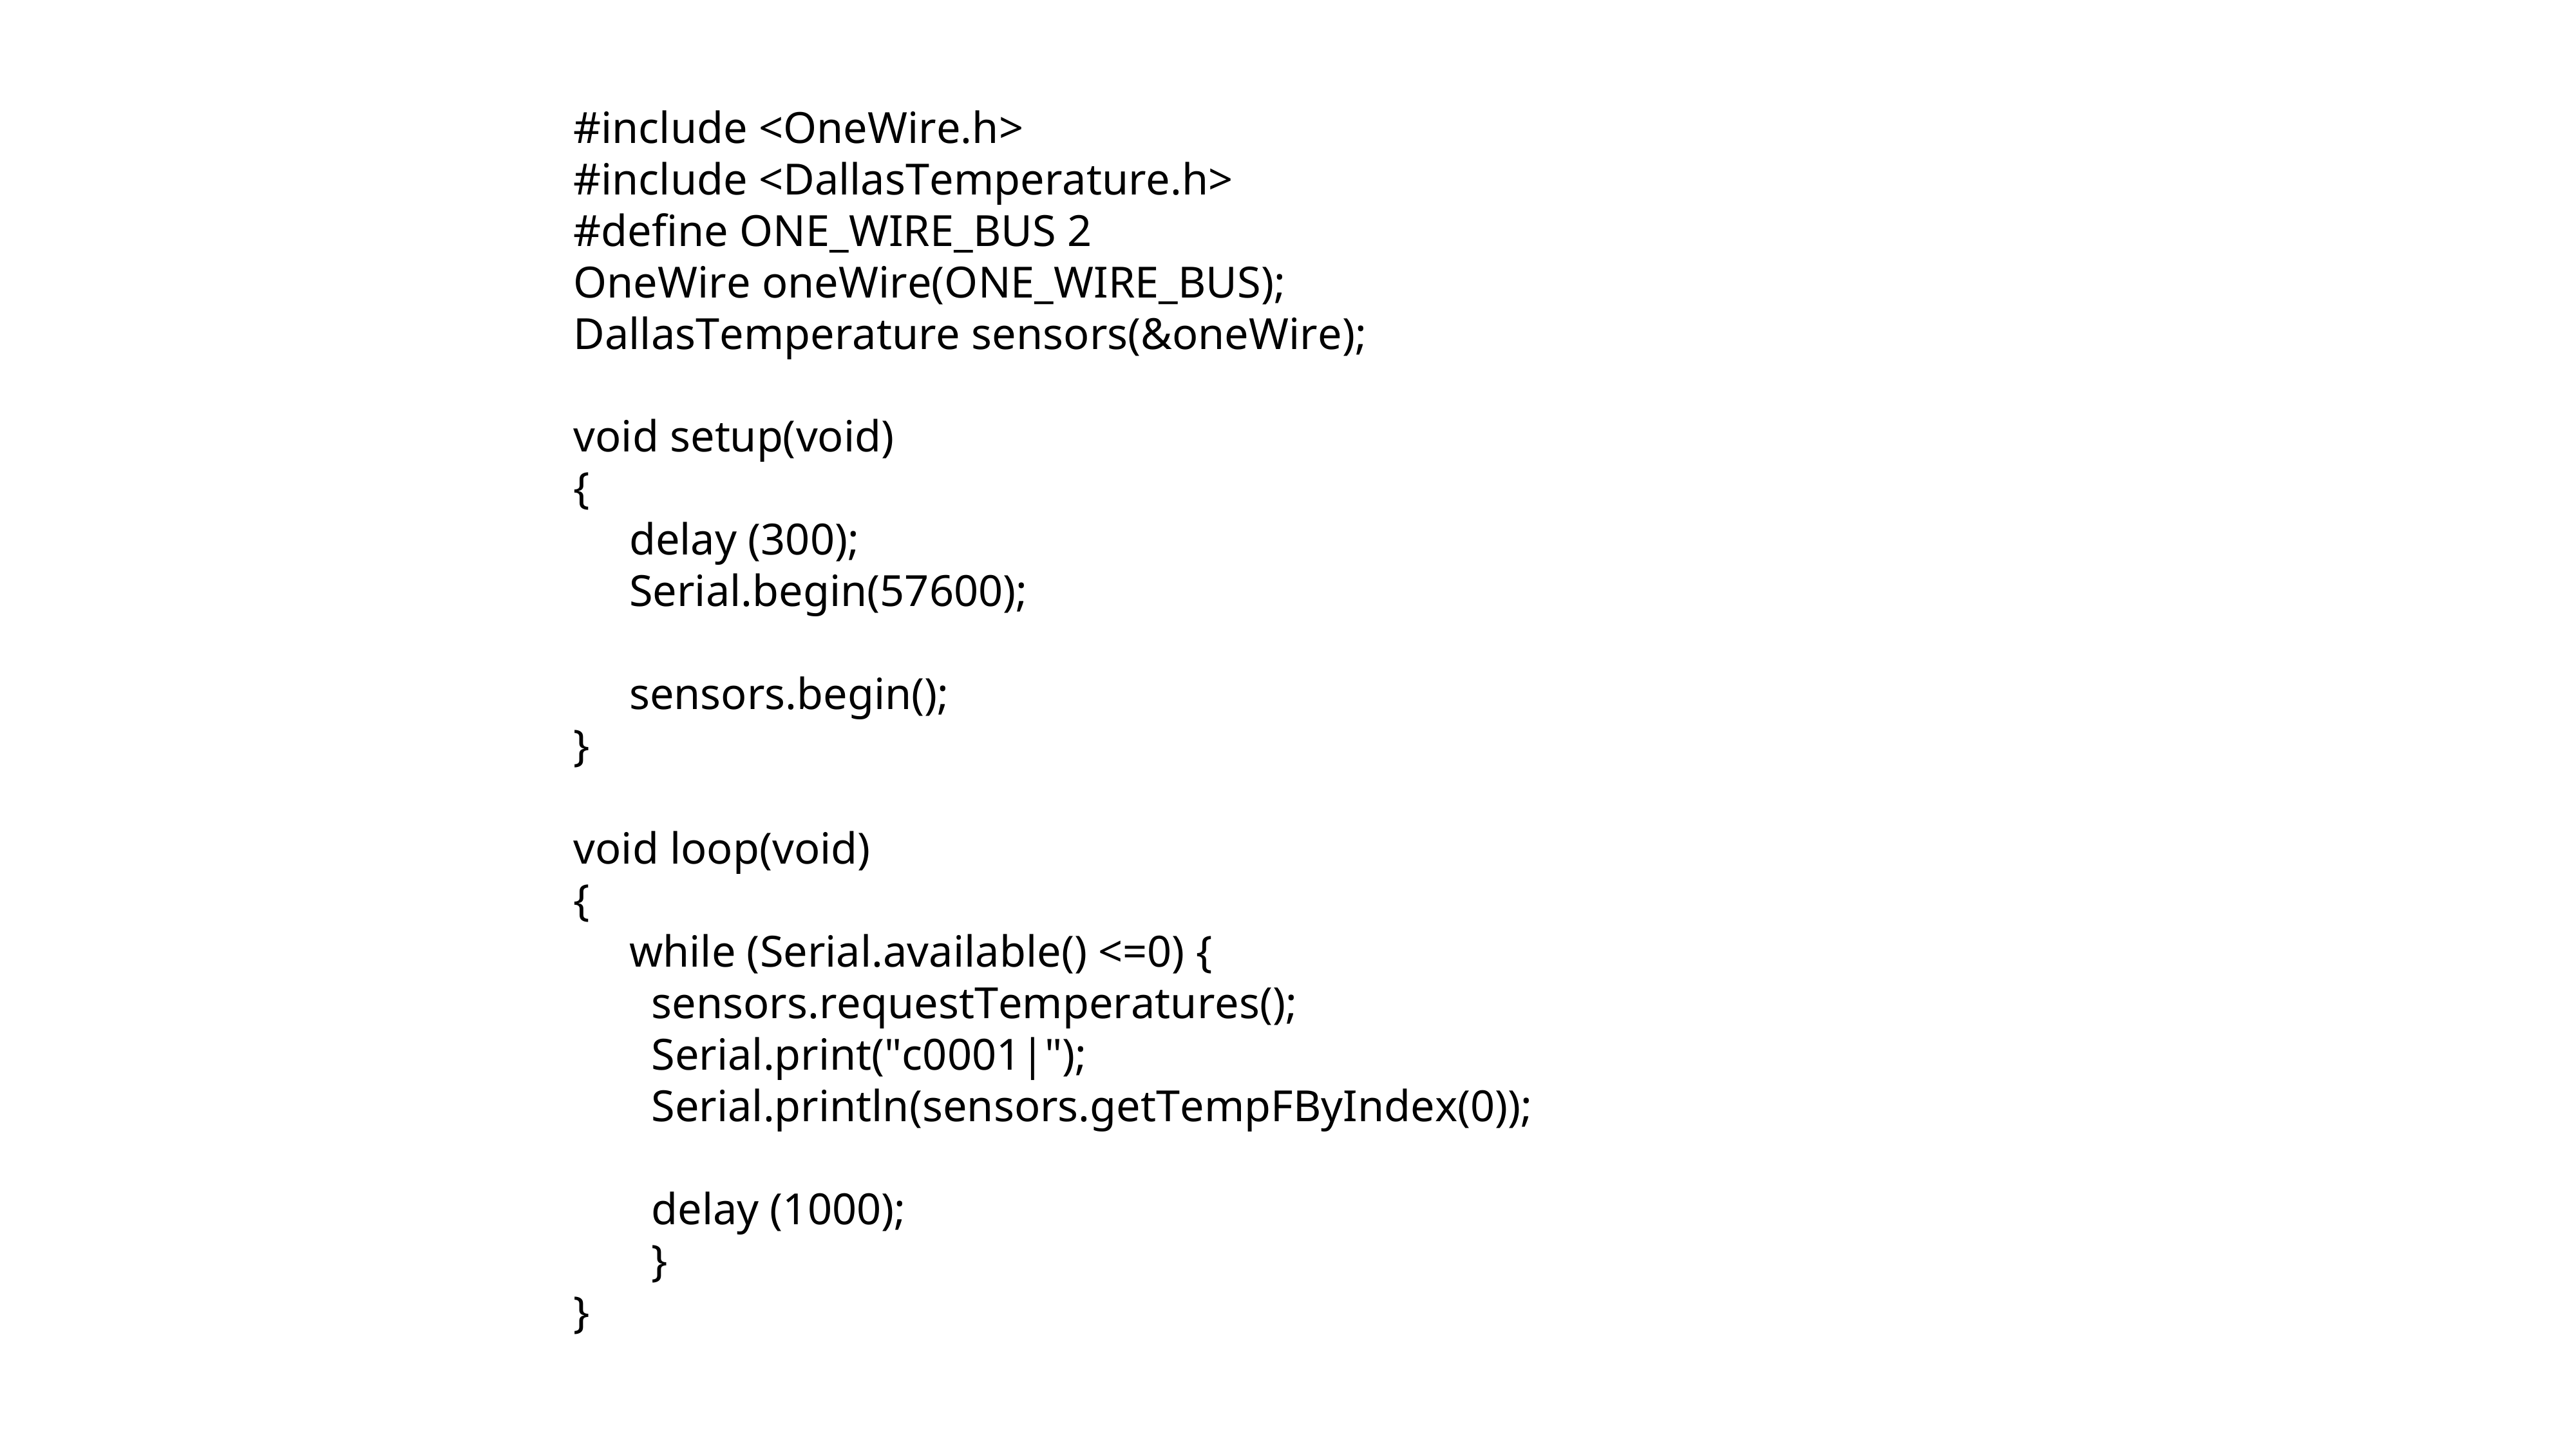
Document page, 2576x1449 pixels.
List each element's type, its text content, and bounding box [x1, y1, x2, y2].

text_box #include <OneWire.h> #include <DallasTemperature.h> #define ONE_WIRE_BUS 2 OneWire oneWire(ONE_WIRE_BUS); DallasTemperature sensors(&oneWire); void setup(void) { delay (300); Serial.begin(57600); sensors.begin(); } void loop(void) { while (Serial.available() <=0) { sensors.requestTemperatures(); Serial.print("c0001|"); Serial.println(sensors.getTempFByIndex(0)); delay (1000); } } [564, 95, 1993, 1341]
